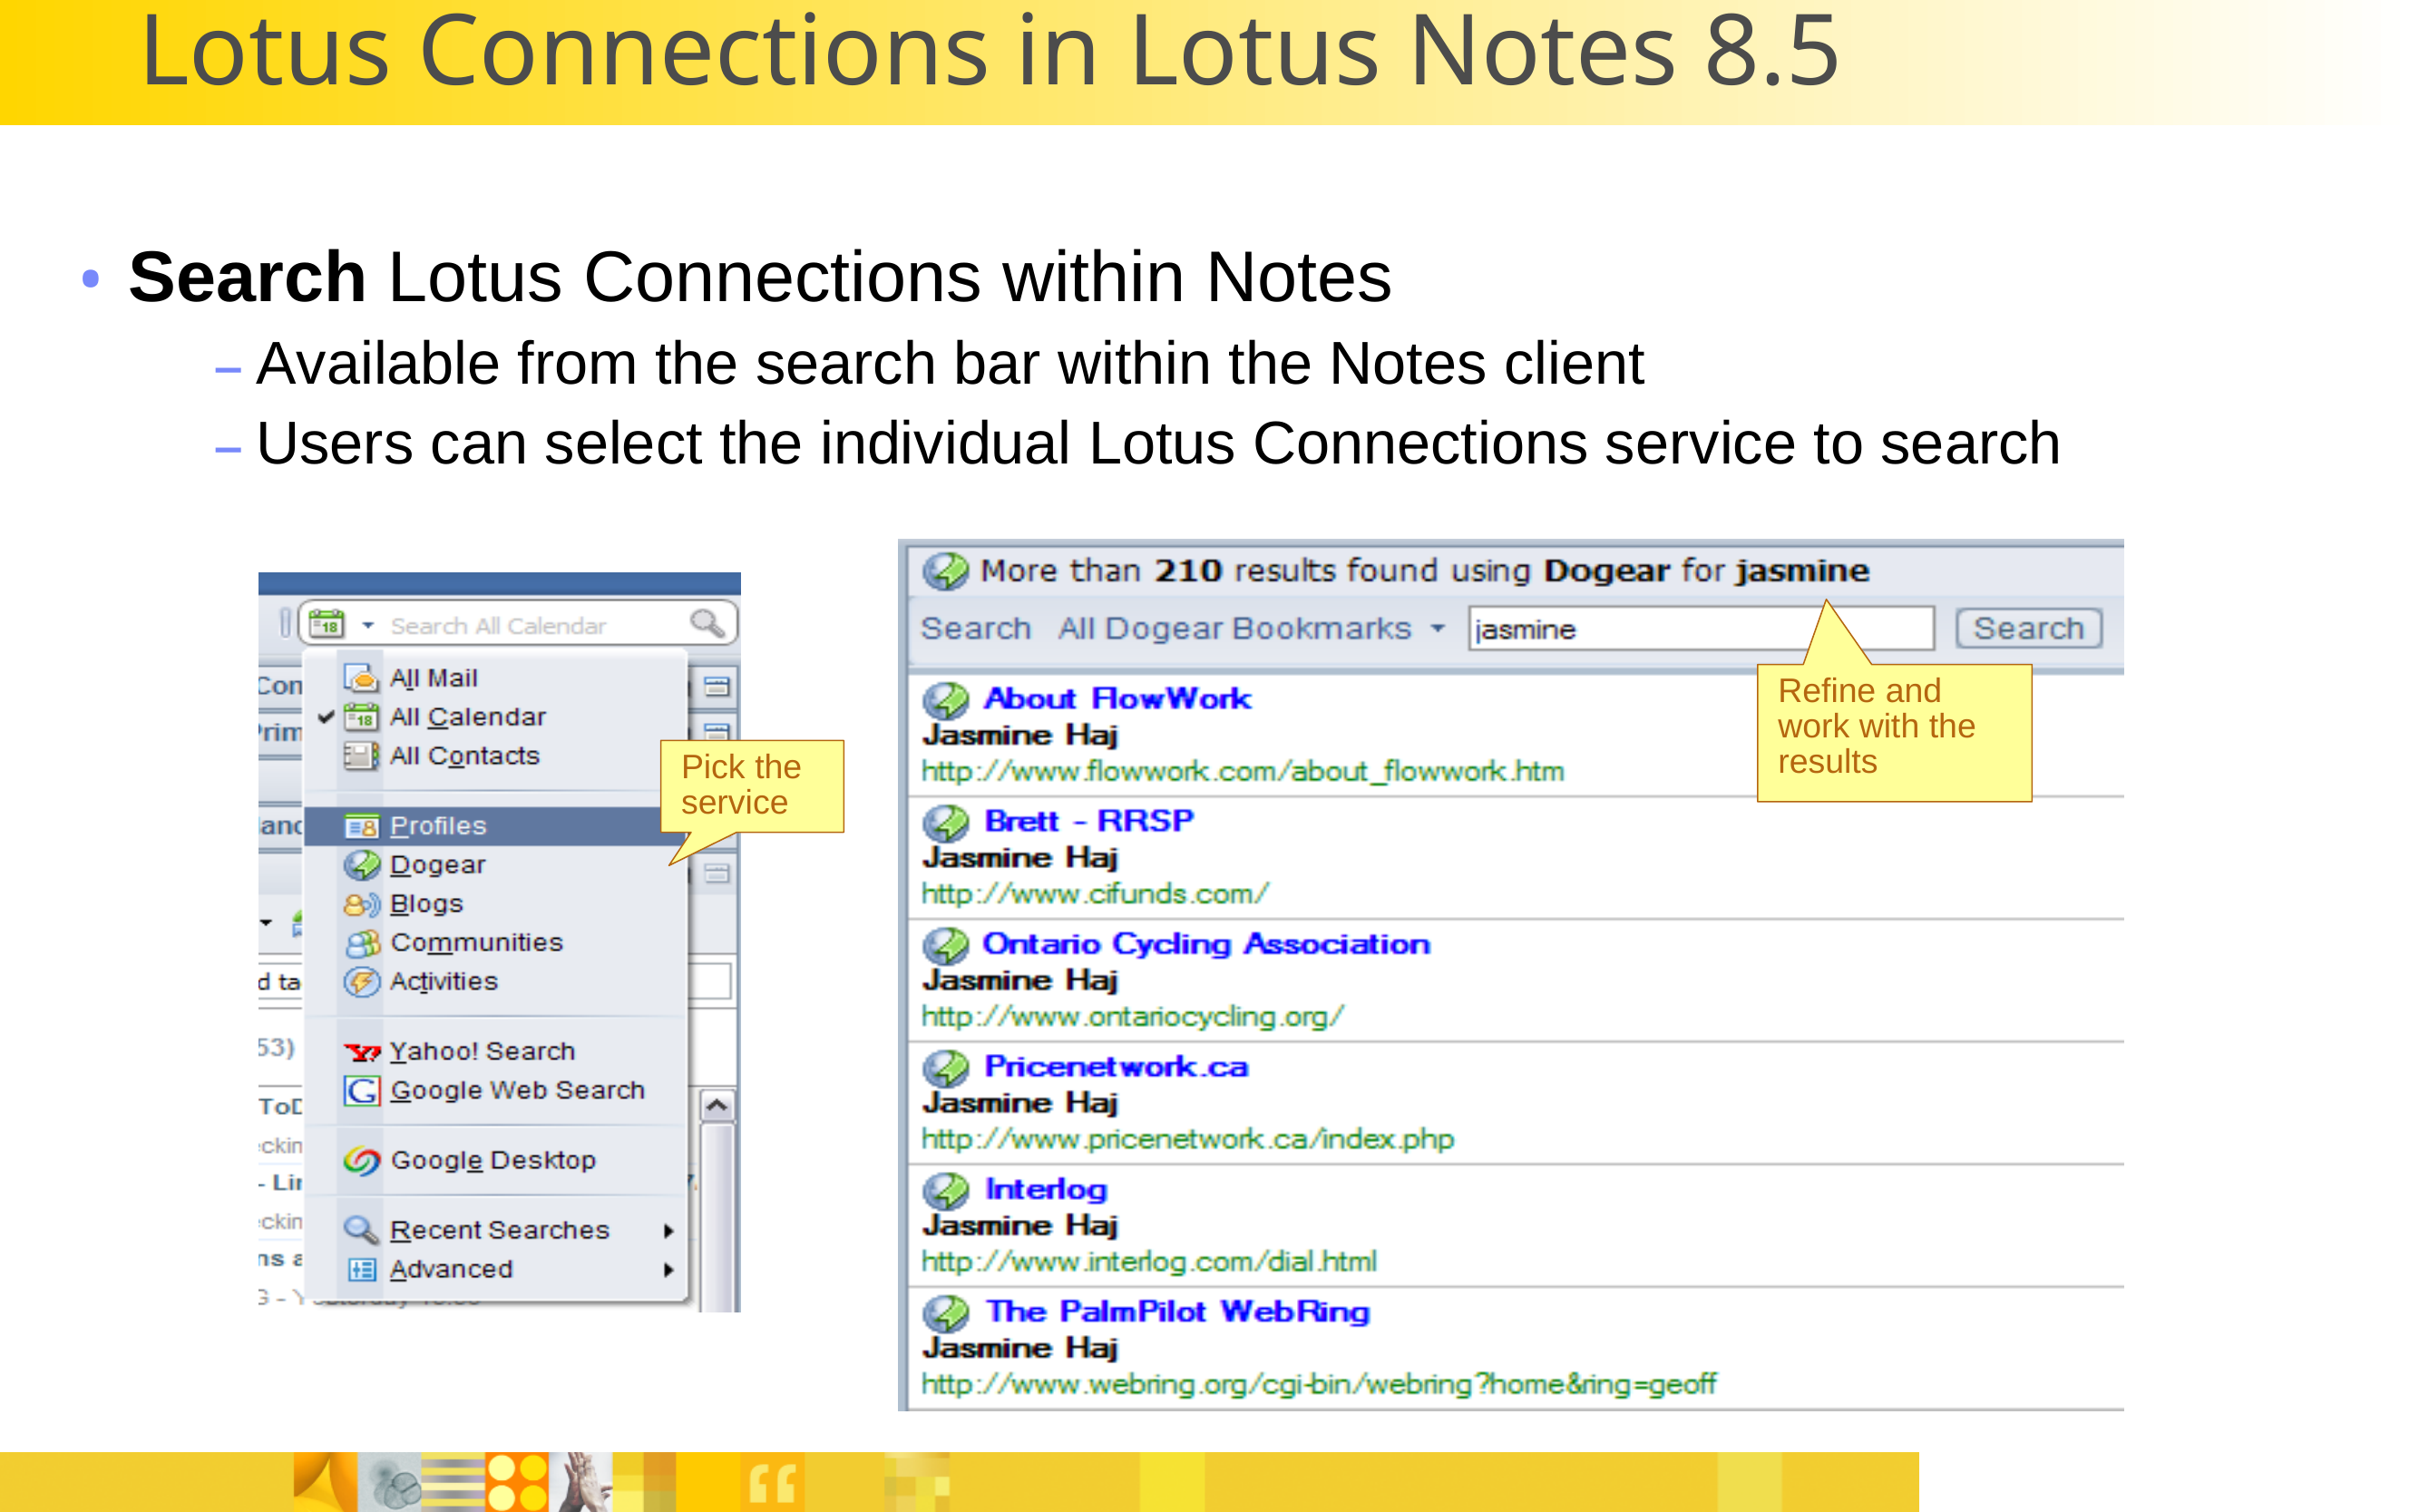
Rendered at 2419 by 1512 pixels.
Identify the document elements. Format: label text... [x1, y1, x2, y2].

picture [898, 573, 2124, 1412]
picture [0, 1452, 1919, 1512]
list Search Lotus Connections within Notes Available from the search bar within the Notes client Users can select the individual Lotus Connections service to search [57, 222, 2124, 573]
text_box [0, 0, 2419, 125]
text_box Pick the service [660, 740, 844, 866]
title Lotus Connections in Lotus Notes 8.5 [138, 2, 2316, 128]
text_box Refine and work with the results [1757, 599, 2033, 802]
picture [258, 573, 741, 1312]
